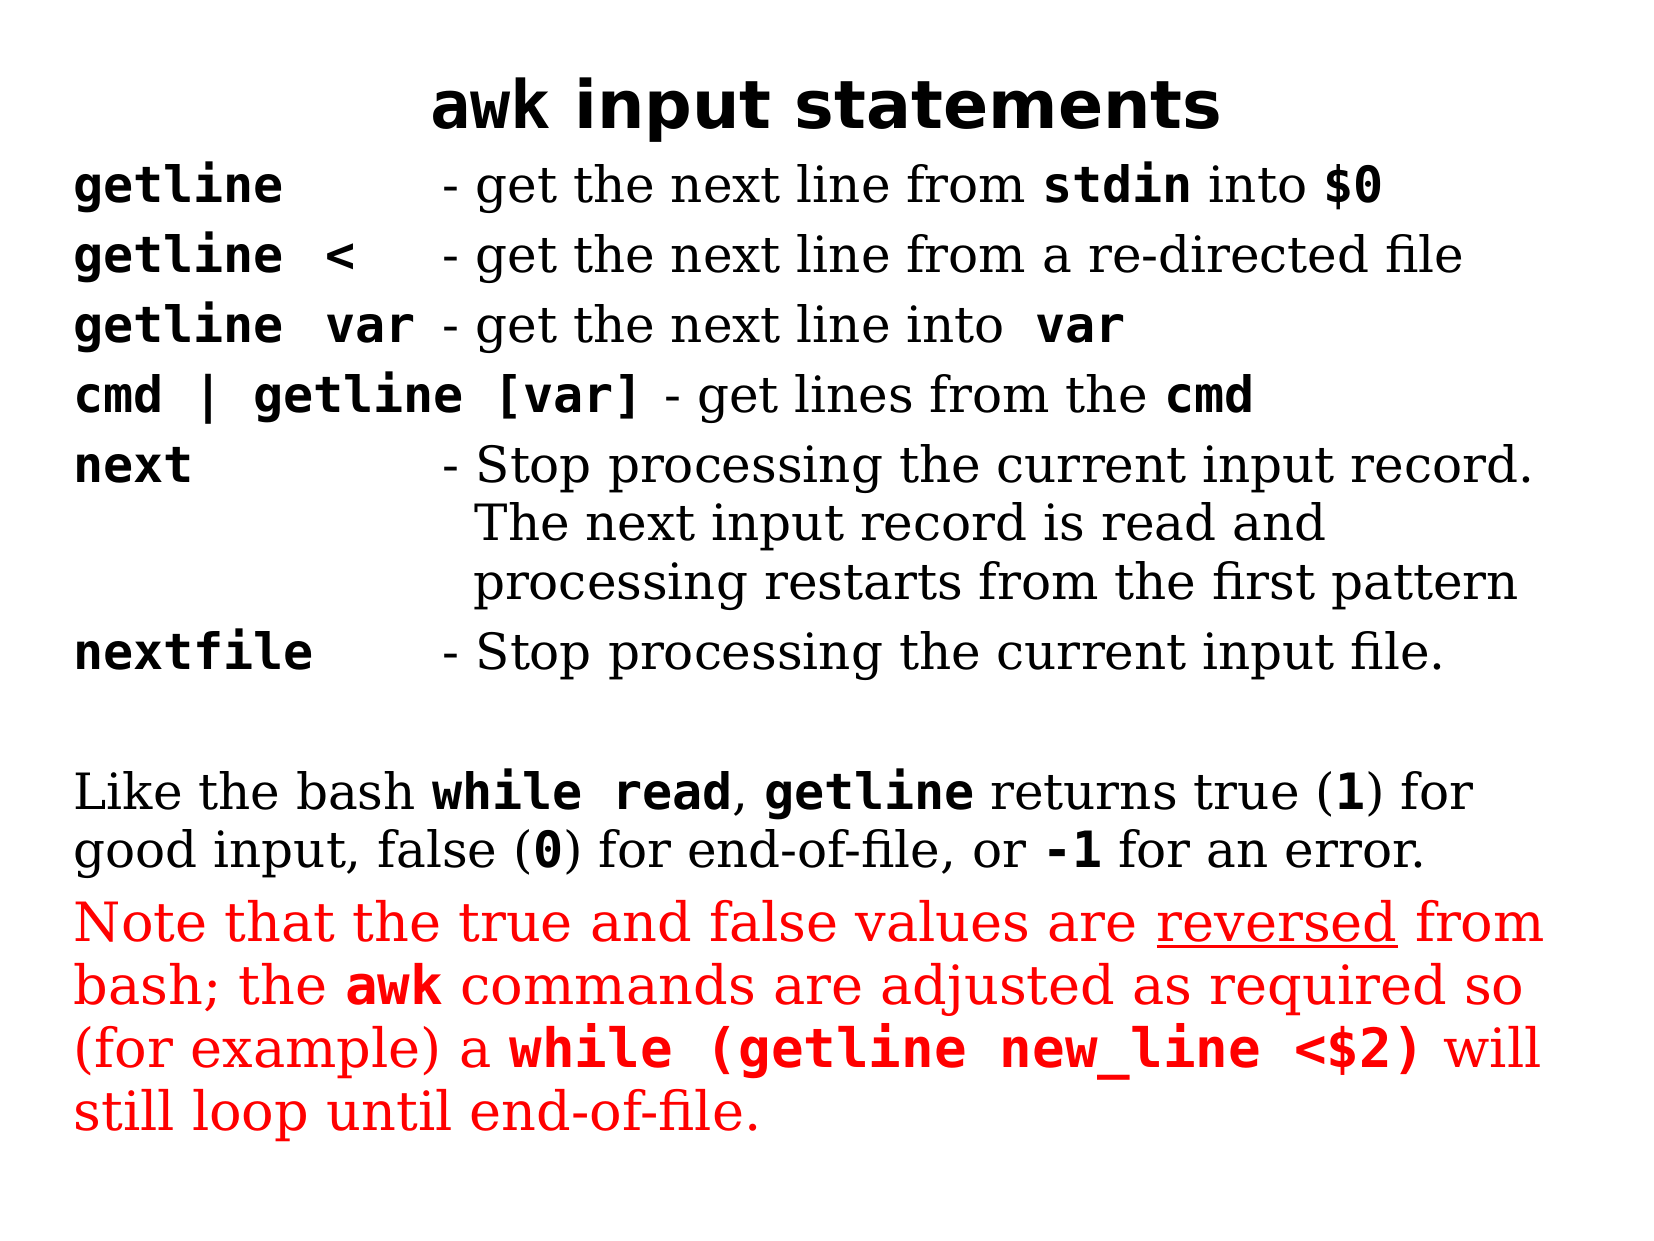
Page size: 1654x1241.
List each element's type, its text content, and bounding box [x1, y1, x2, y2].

text_box awk input statements getline - get the next line from stdin into $0 getline < - get the next line from a re-directed file getline var - get the next line into var cmd | getline [var] - get lines from the cmd next - Stop processing the current input record. The next input record is read and processing restarts from the first pattern nextfile - Stop processing the current input file. Like the bash while read, getline returns true (1) for good input, false (0) for end-of-file, or -1 for an error. Note that the true and false values are reversed from bash; the awk commands are adjusted as required so (for example) a while (getline new_line <$2) will still loop until end-of-file. [59, 59, 1595, 1151]
